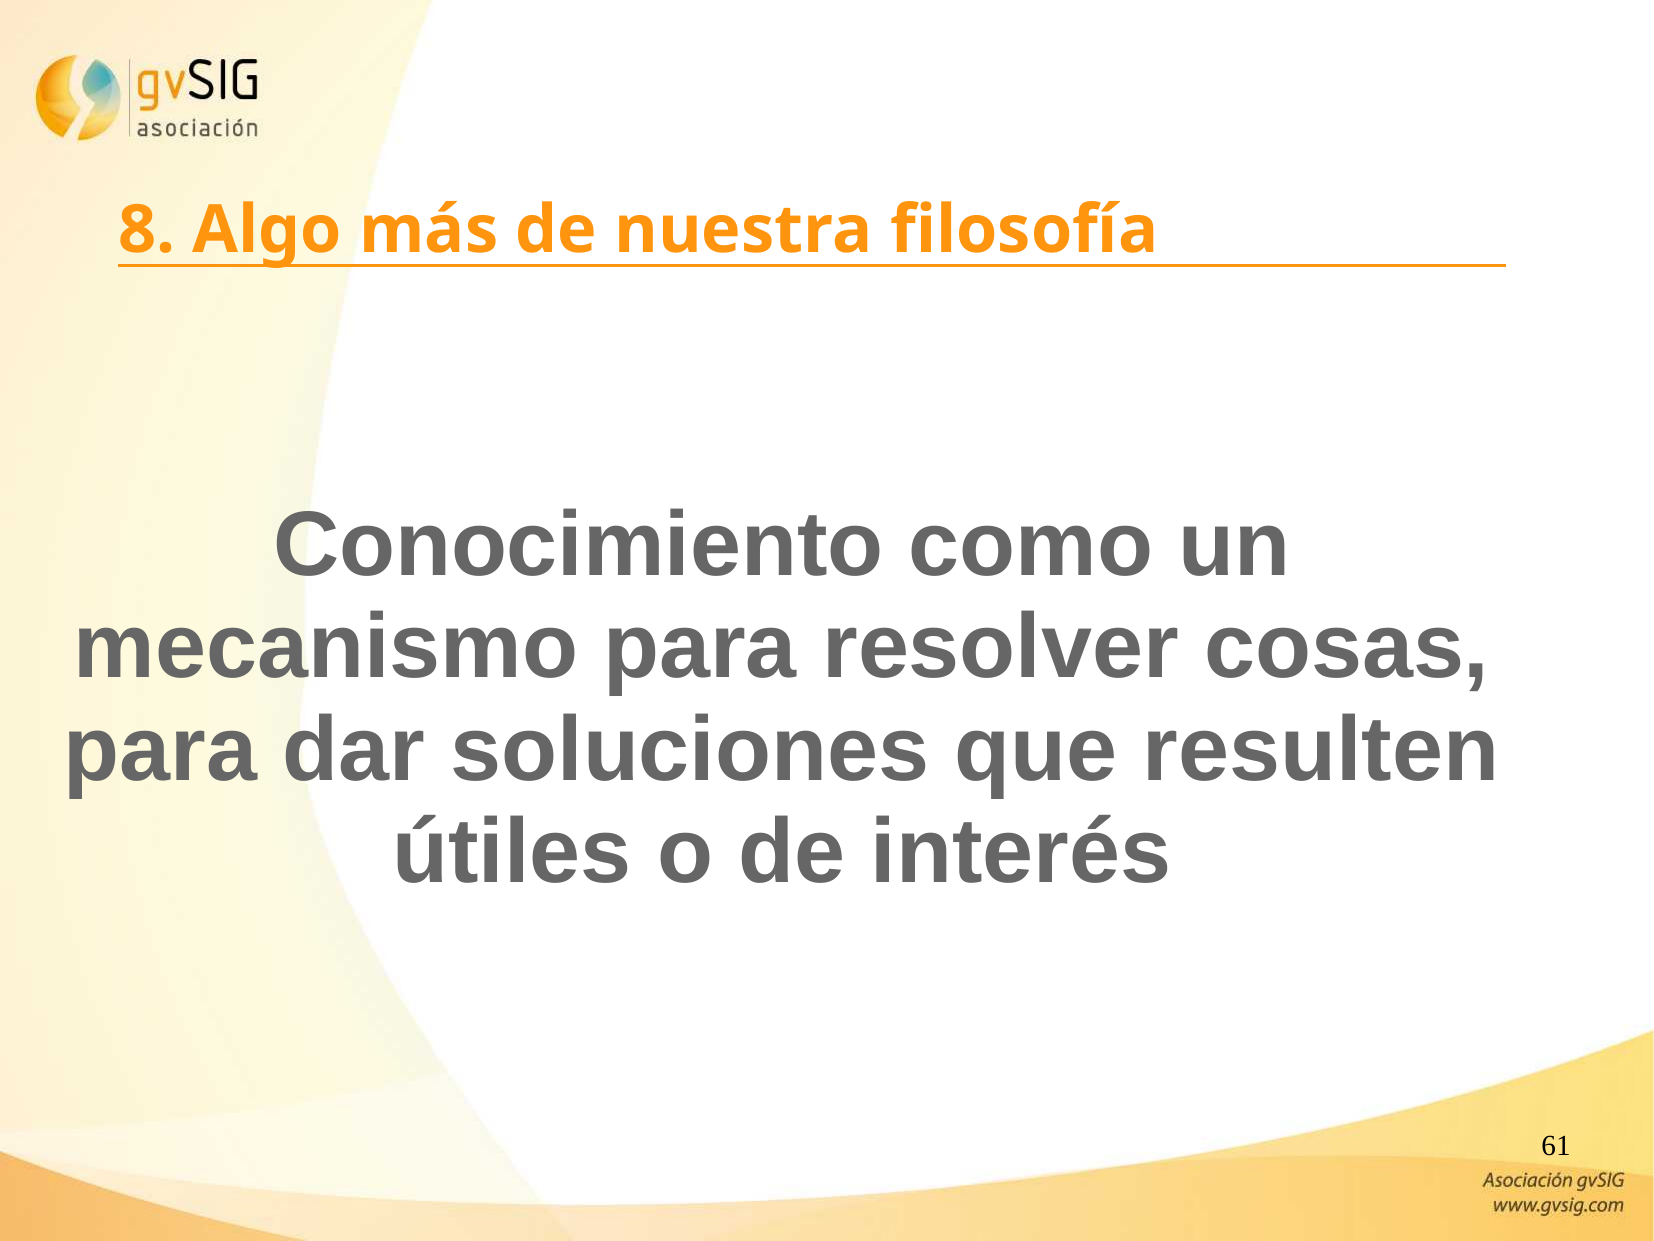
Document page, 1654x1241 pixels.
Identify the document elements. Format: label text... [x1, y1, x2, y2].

picture [0, 0, 1654, 1241]
text_box Conocimiento como un mecanismo para resolver cosas, para dar soluciones que resulten útiles o de interés [29, 442, 1536, 910]
title 8. Algo más de nuestra filosofía [118, 177, 1607, 276]
